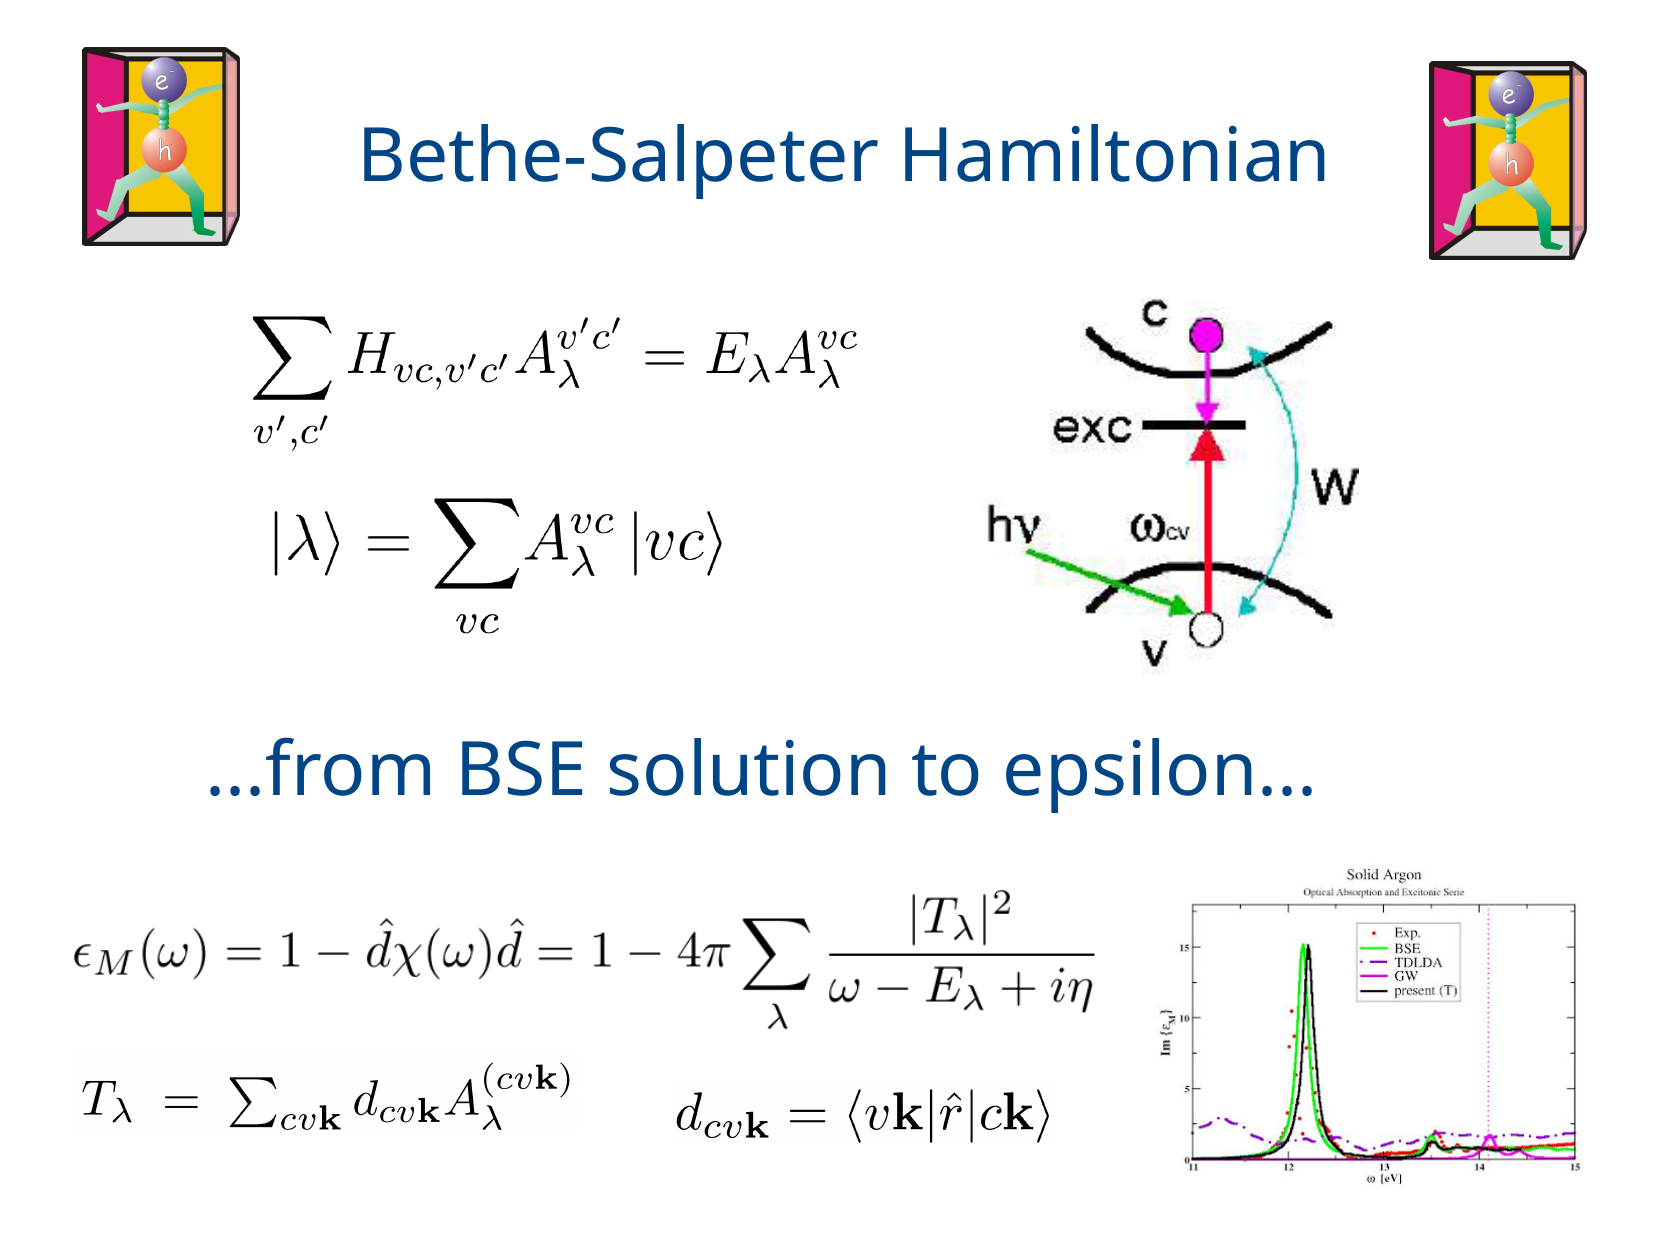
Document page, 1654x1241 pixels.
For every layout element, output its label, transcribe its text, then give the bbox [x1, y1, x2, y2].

picture [248, 472, 756, 645]
picture [59, 873, 1098, 1039]
picture [70, 1051, 579, 1135]
picture [212, 272, 883, 461]
title ...from BSE solution to epsilon... [177, 658, 1347, 875]
picture [673, 1080, 1052, 1146]
picture [983, 298, 1359, 674]
title Bethe-Salpeter Hamiltonian [307, 44, 1382, 260]
picture [1429, 61, 1587, 260]
picture [82, 47, 240, 246]
picture [1138, 850, 1654, 1214]
